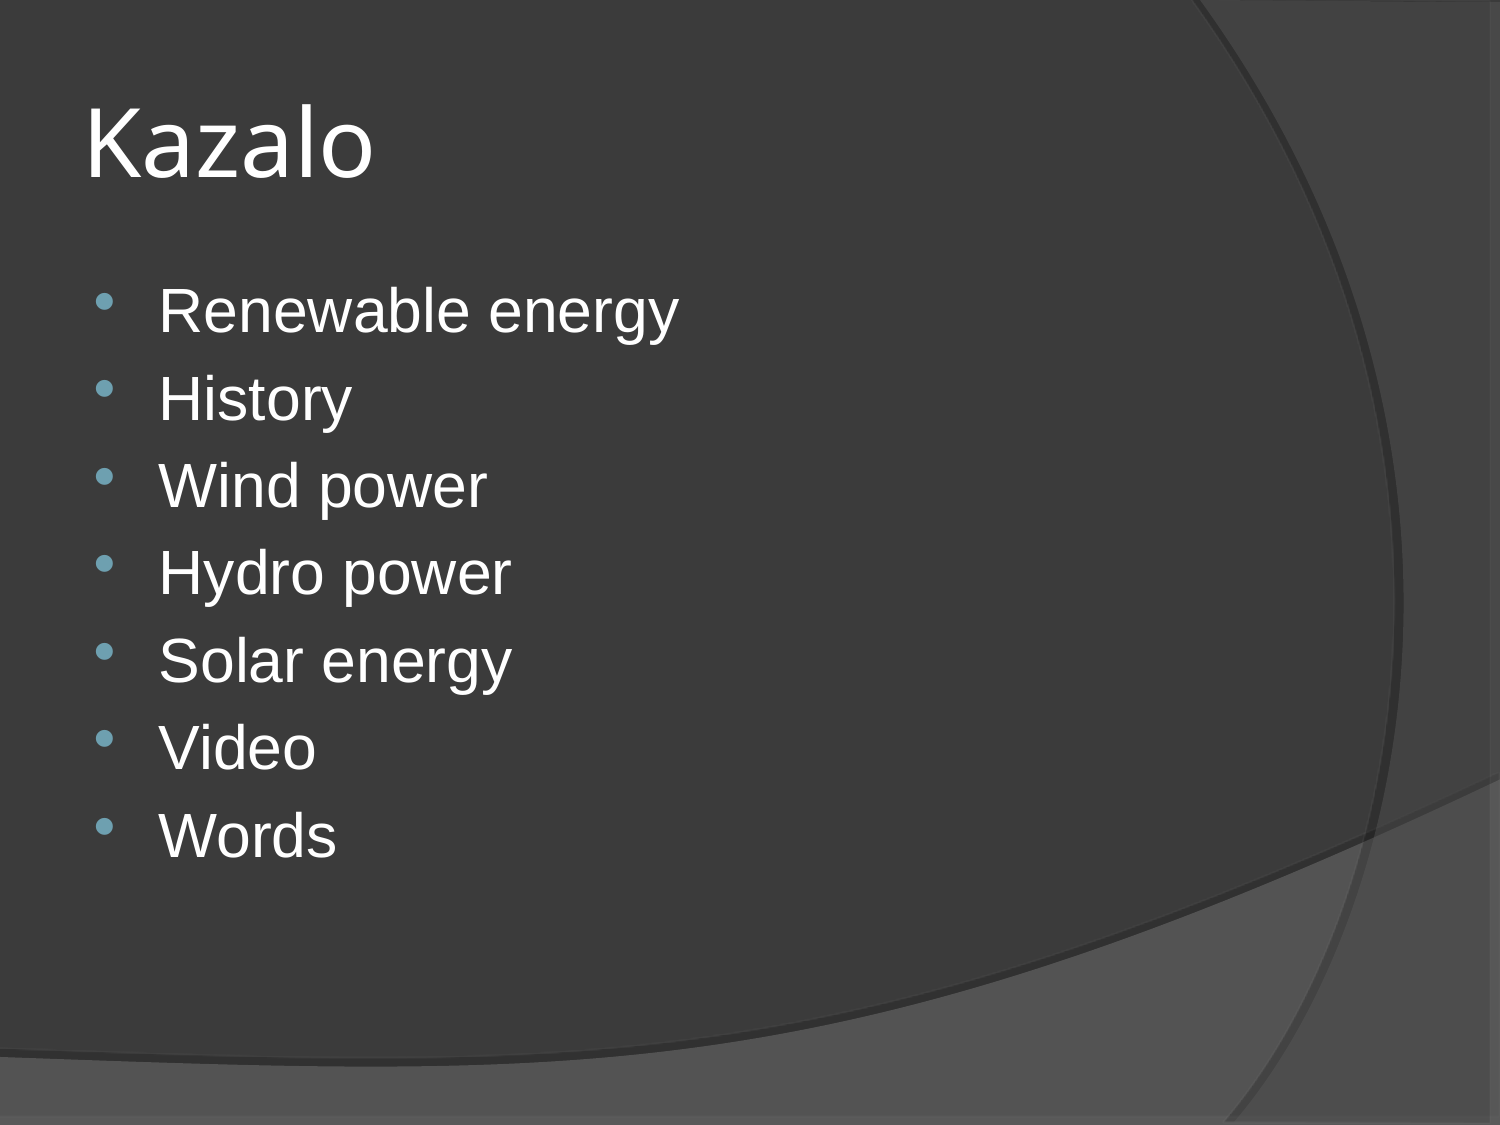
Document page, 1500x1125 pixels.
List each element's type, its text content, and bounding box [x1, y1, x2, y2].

list Renewable energy History Wind power Hydro power Solar energy Video Words [75, 262, 1300, 1005]
title Kazalo [75, 45, 1300, 233]
